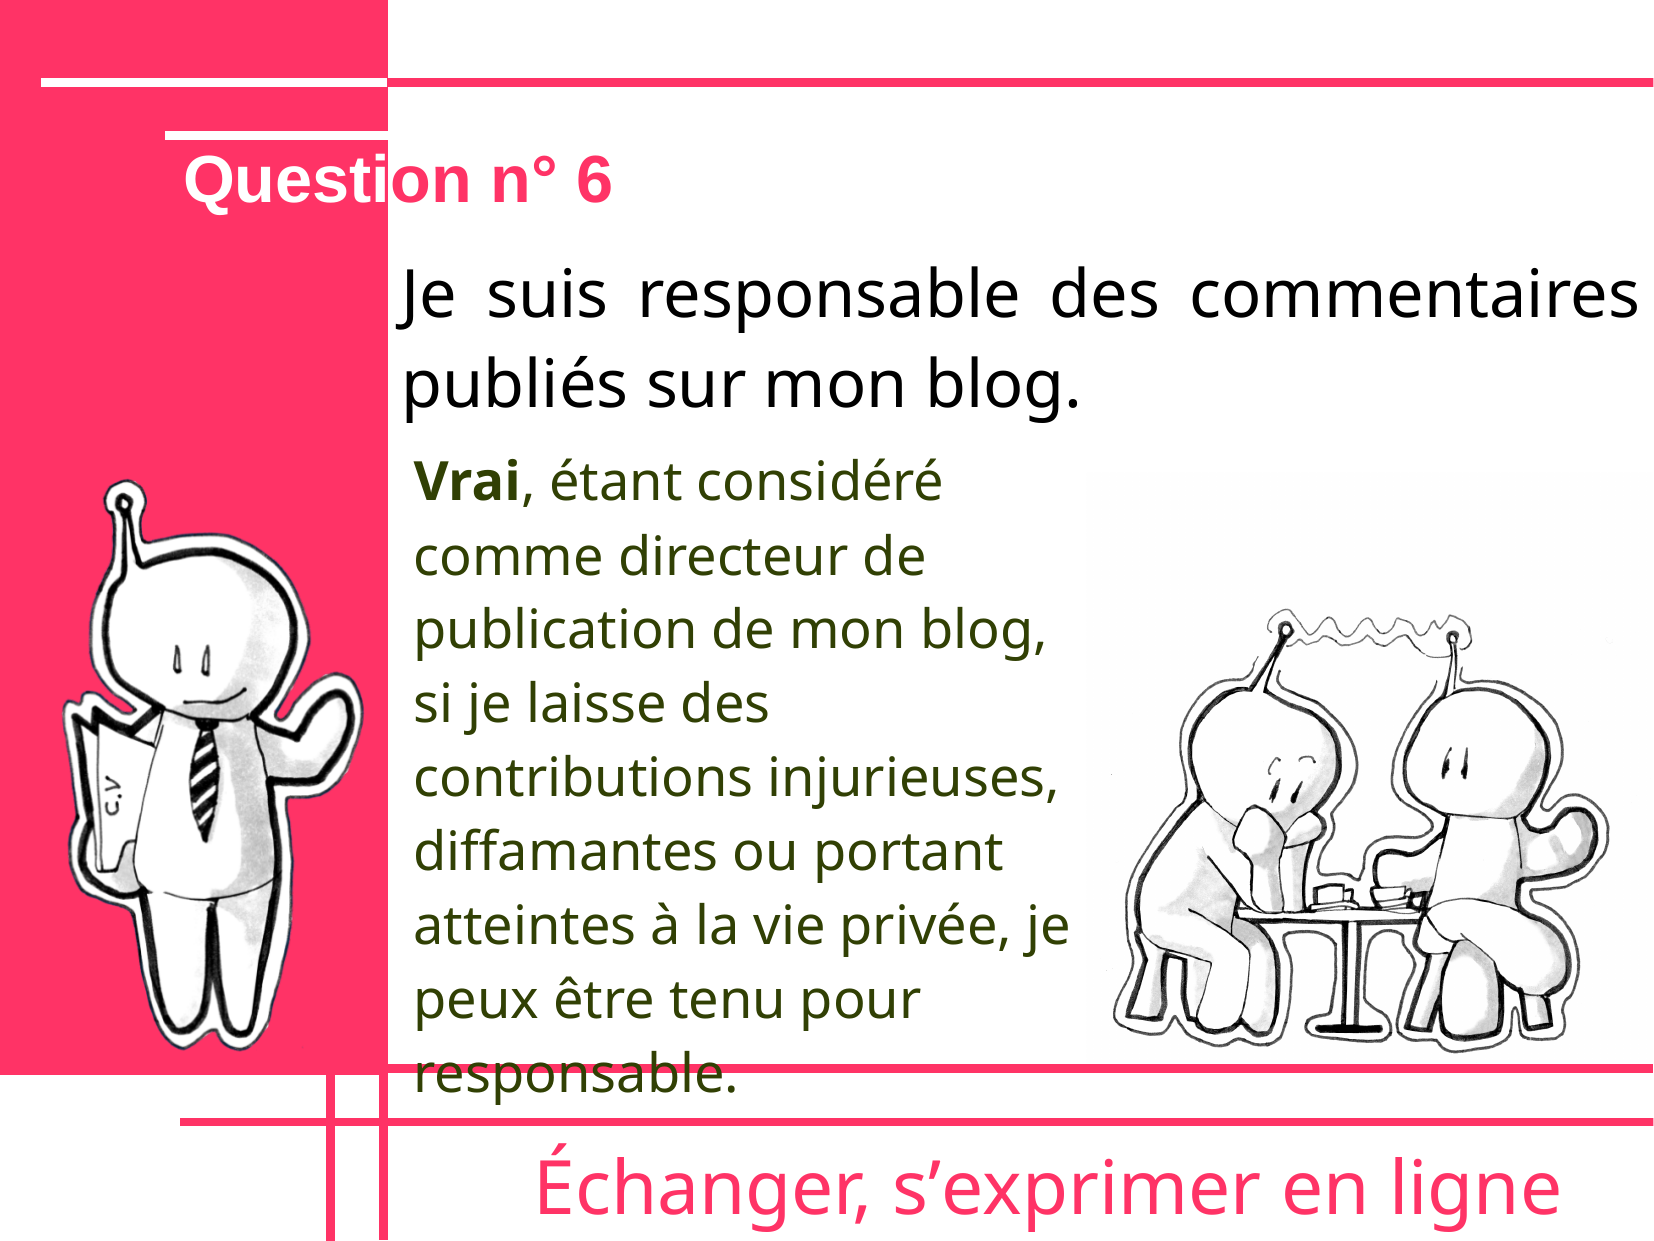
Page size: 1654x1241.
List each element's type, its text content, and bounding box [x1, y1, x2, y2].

text_box Je suis responsable des commentaires publiés sur mon blog. [401, 245, 1642, 482]
text_box Question n° 6 [183, 141, 1424, 217]
text_box [0, 0, 379, 1064]
text_box Échanger, sʼexprimer en ligne [472, 1133, 1625, 1223]
picture [25, 472, 384, 1075]
picture [1093, 472, 1654, 1063]
text_box Vrai, étant considéré comme directeur de publication de mon blog, si je laisse des contributions injurieuses, diffamantes ou portant atteintes à la vie privée, je peux être tenu pour responsable. [413, 442, 1093, 1180]
